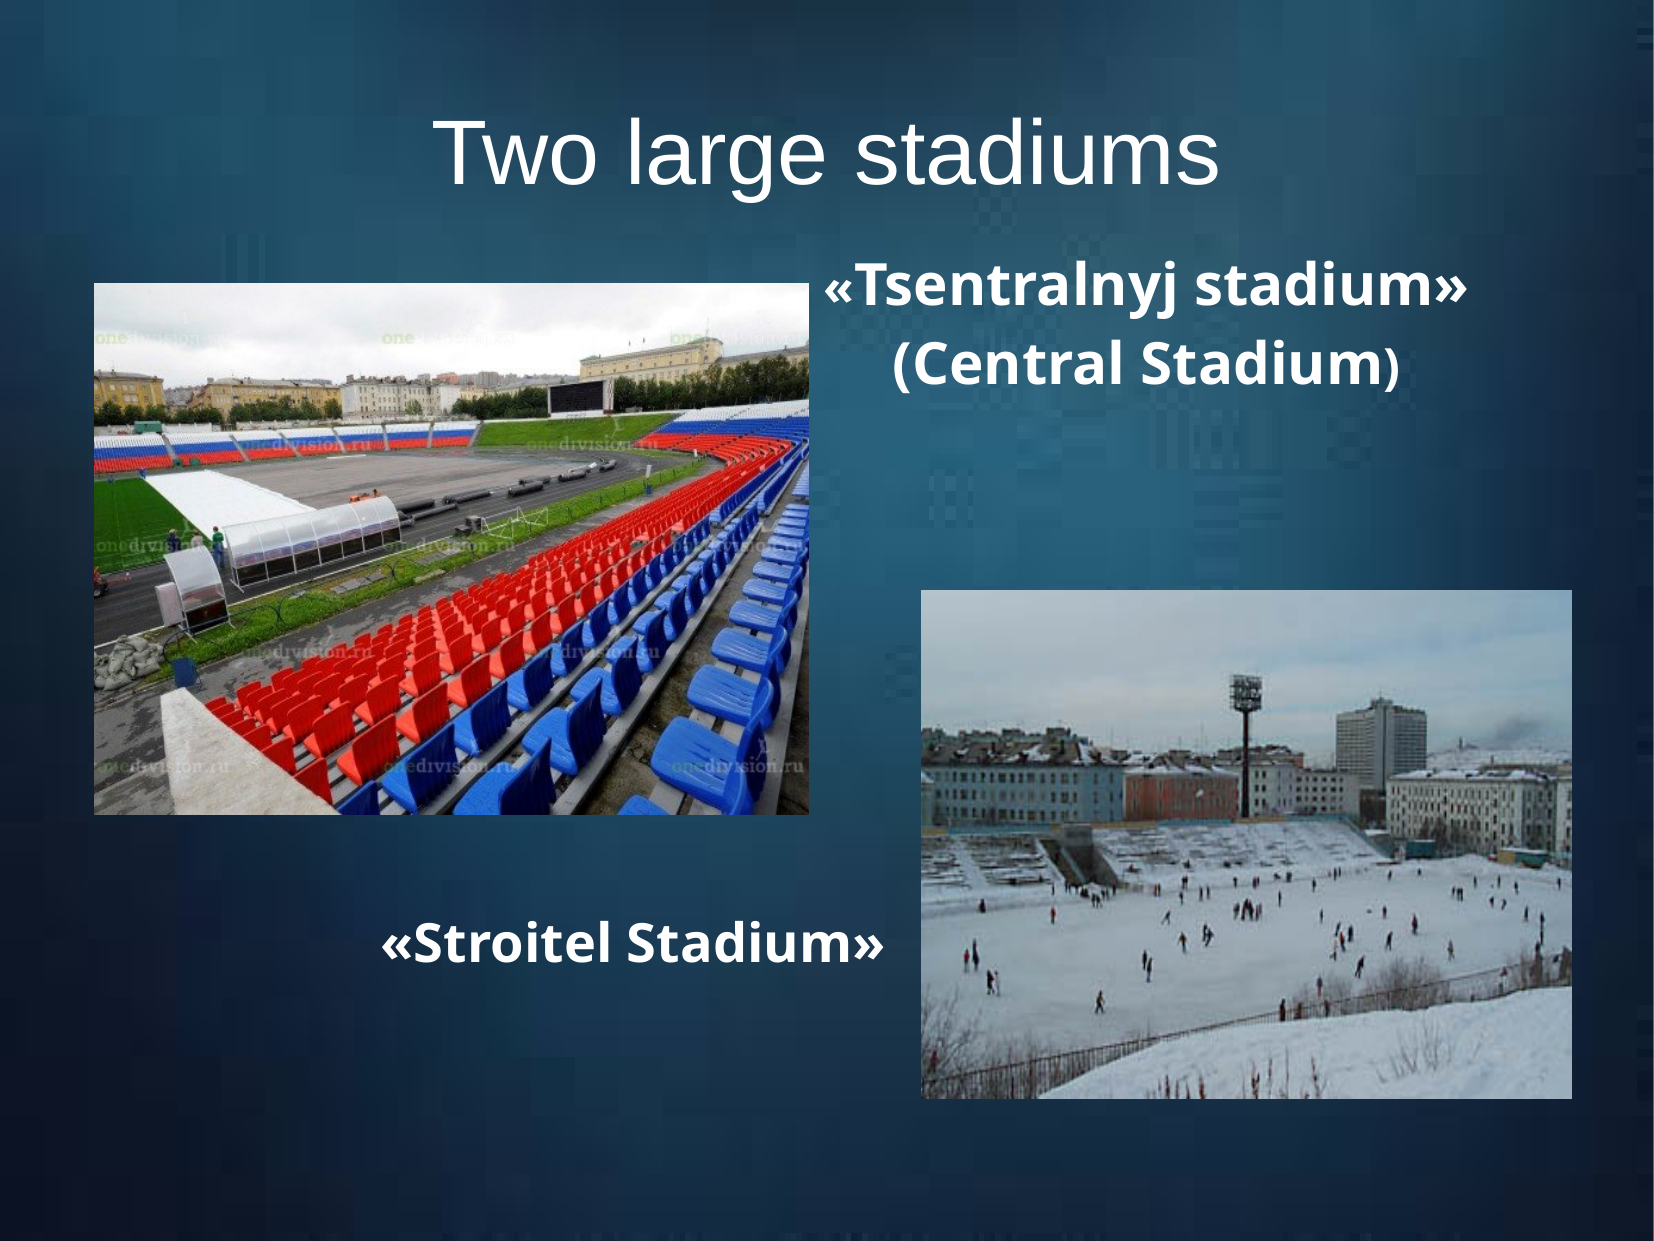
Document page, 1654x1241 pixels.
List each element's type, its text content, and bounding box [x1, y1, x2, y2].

text_box «Tsentralnyj stadium» (Central Stadium) [808, 236, 1548, 414]
title Two large stadiums [82, 49, 1571, 257]
text_box «Stroitel Stadium» [366, 897, 934, 1075]
picture [0, 0, 1654, 1241]
